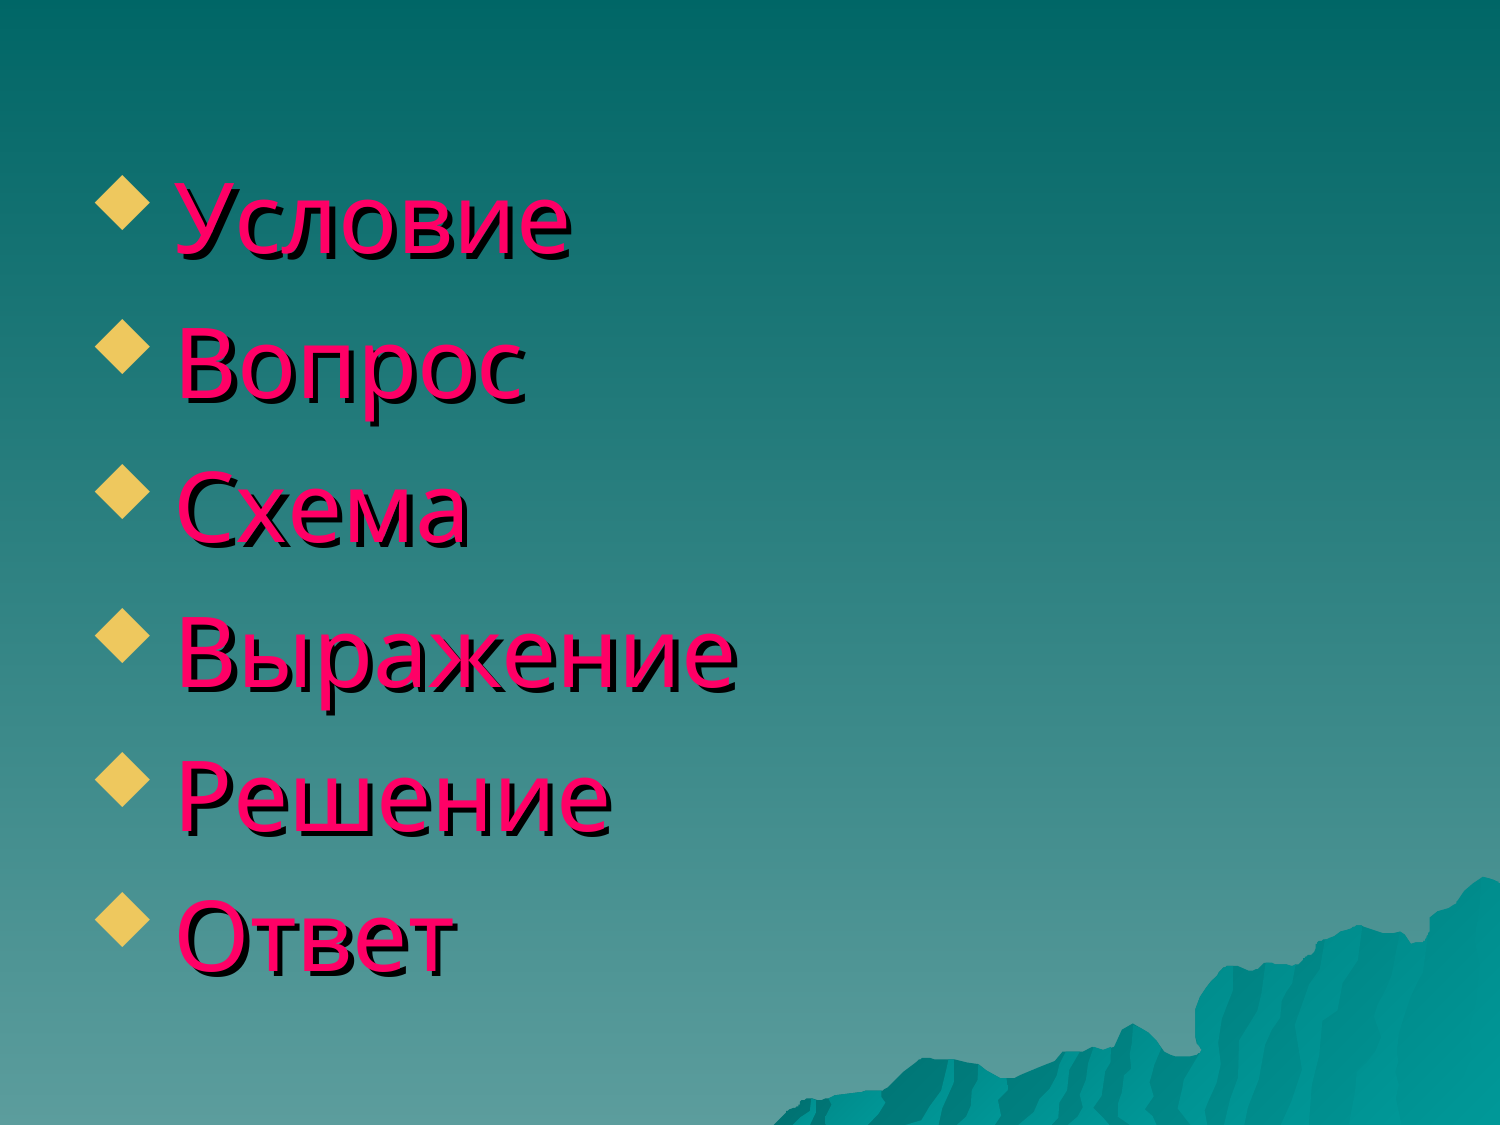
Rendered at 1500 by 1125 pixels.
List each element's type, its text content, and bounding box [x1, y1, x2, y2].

list Условие Вопрос Схема Выражение Решение Ответ [75, 54, 1426, 1006]
